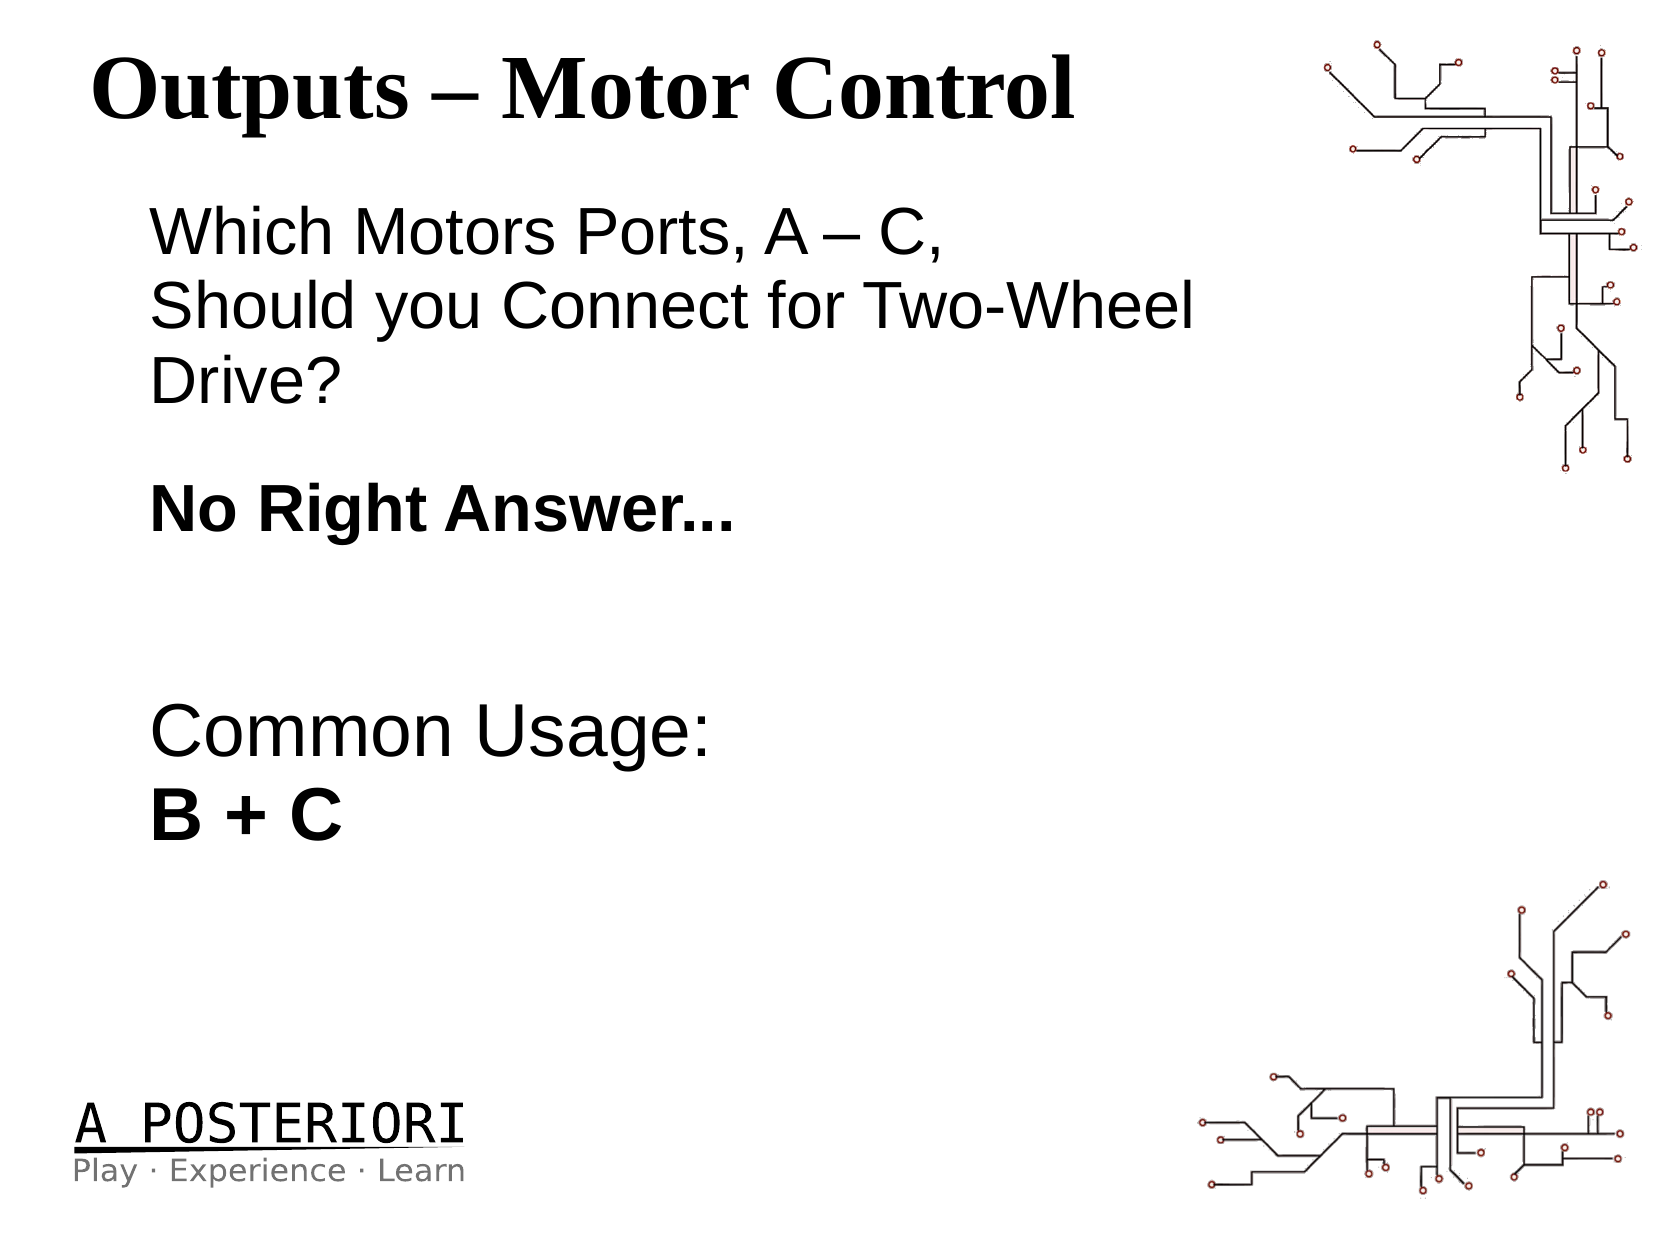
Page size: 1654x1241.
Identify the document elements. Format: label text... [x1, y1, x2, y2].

picture [1175, 862, 1636, 1201]
picture [1305, 35, 1643, 496]
text_box Common Usage: B + C [135, 681, 1351, 1032]
text_box No Right Answer... [135, 463, 1351, 629]
title Outputs – Motor Control [11, 10, 1156, 166]
text_box Which Motors Ports, A – C, Should you Connect for Two-Wheel Drive? [135, 186, 1351, 426]
picture [73, 1101, 466, 1189]
